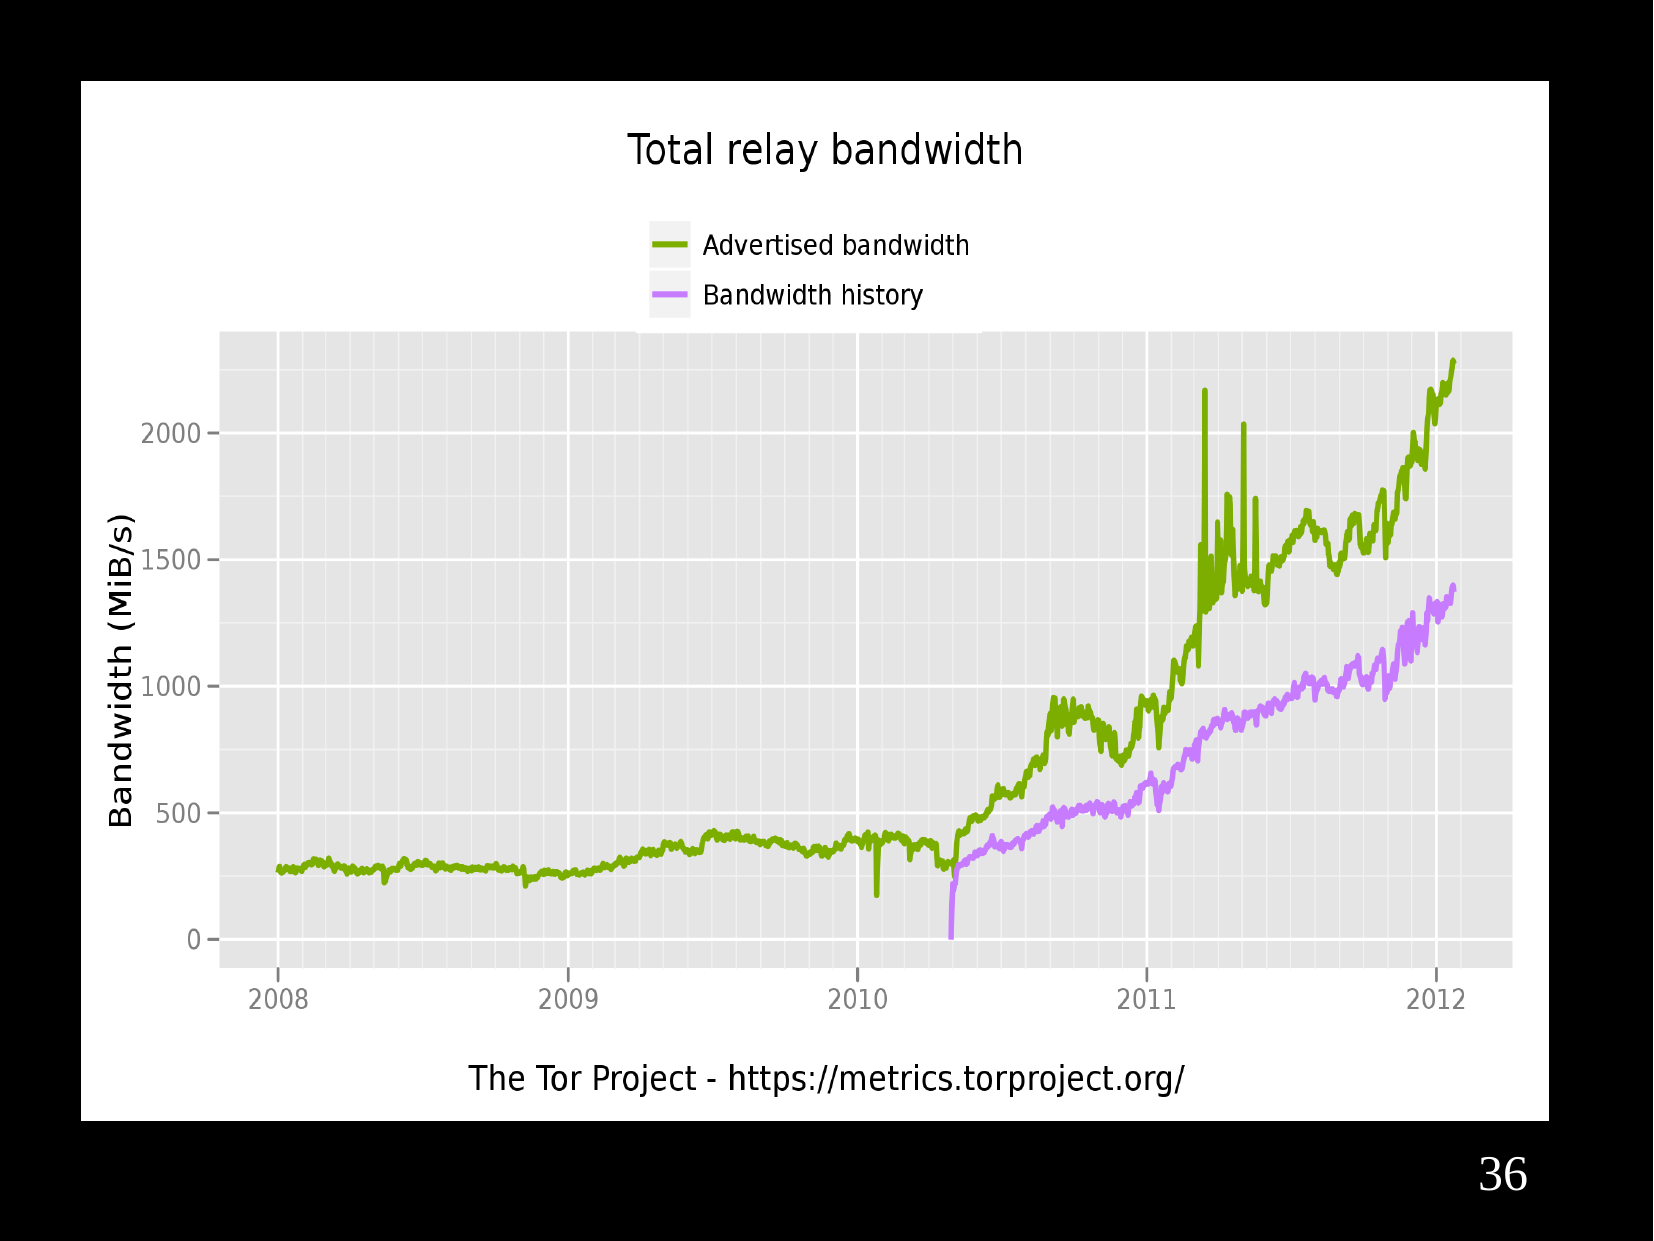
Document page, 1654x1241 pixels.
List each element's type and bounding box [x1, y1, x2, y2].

picture [81, 81, 1549, 1121]
